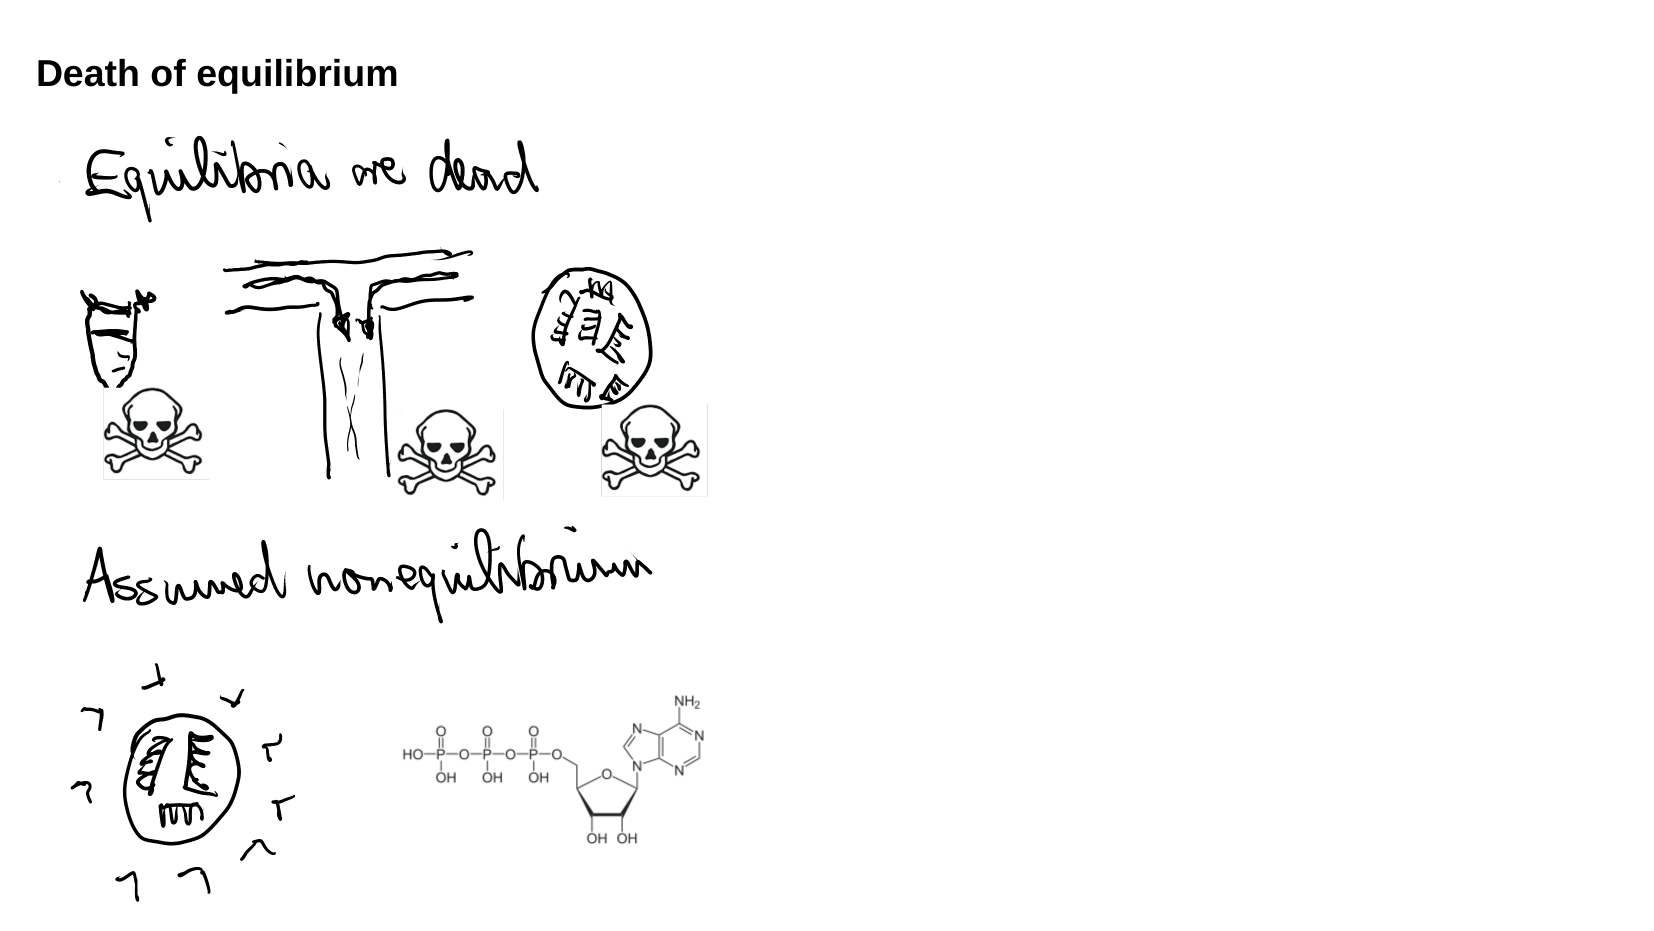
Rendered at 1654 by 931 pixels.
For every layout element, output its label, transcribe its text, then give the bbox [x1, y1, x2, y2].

text_box Death of equilibrium [21, 45, 532, 103]
picture [48, 125, 717, 912]
